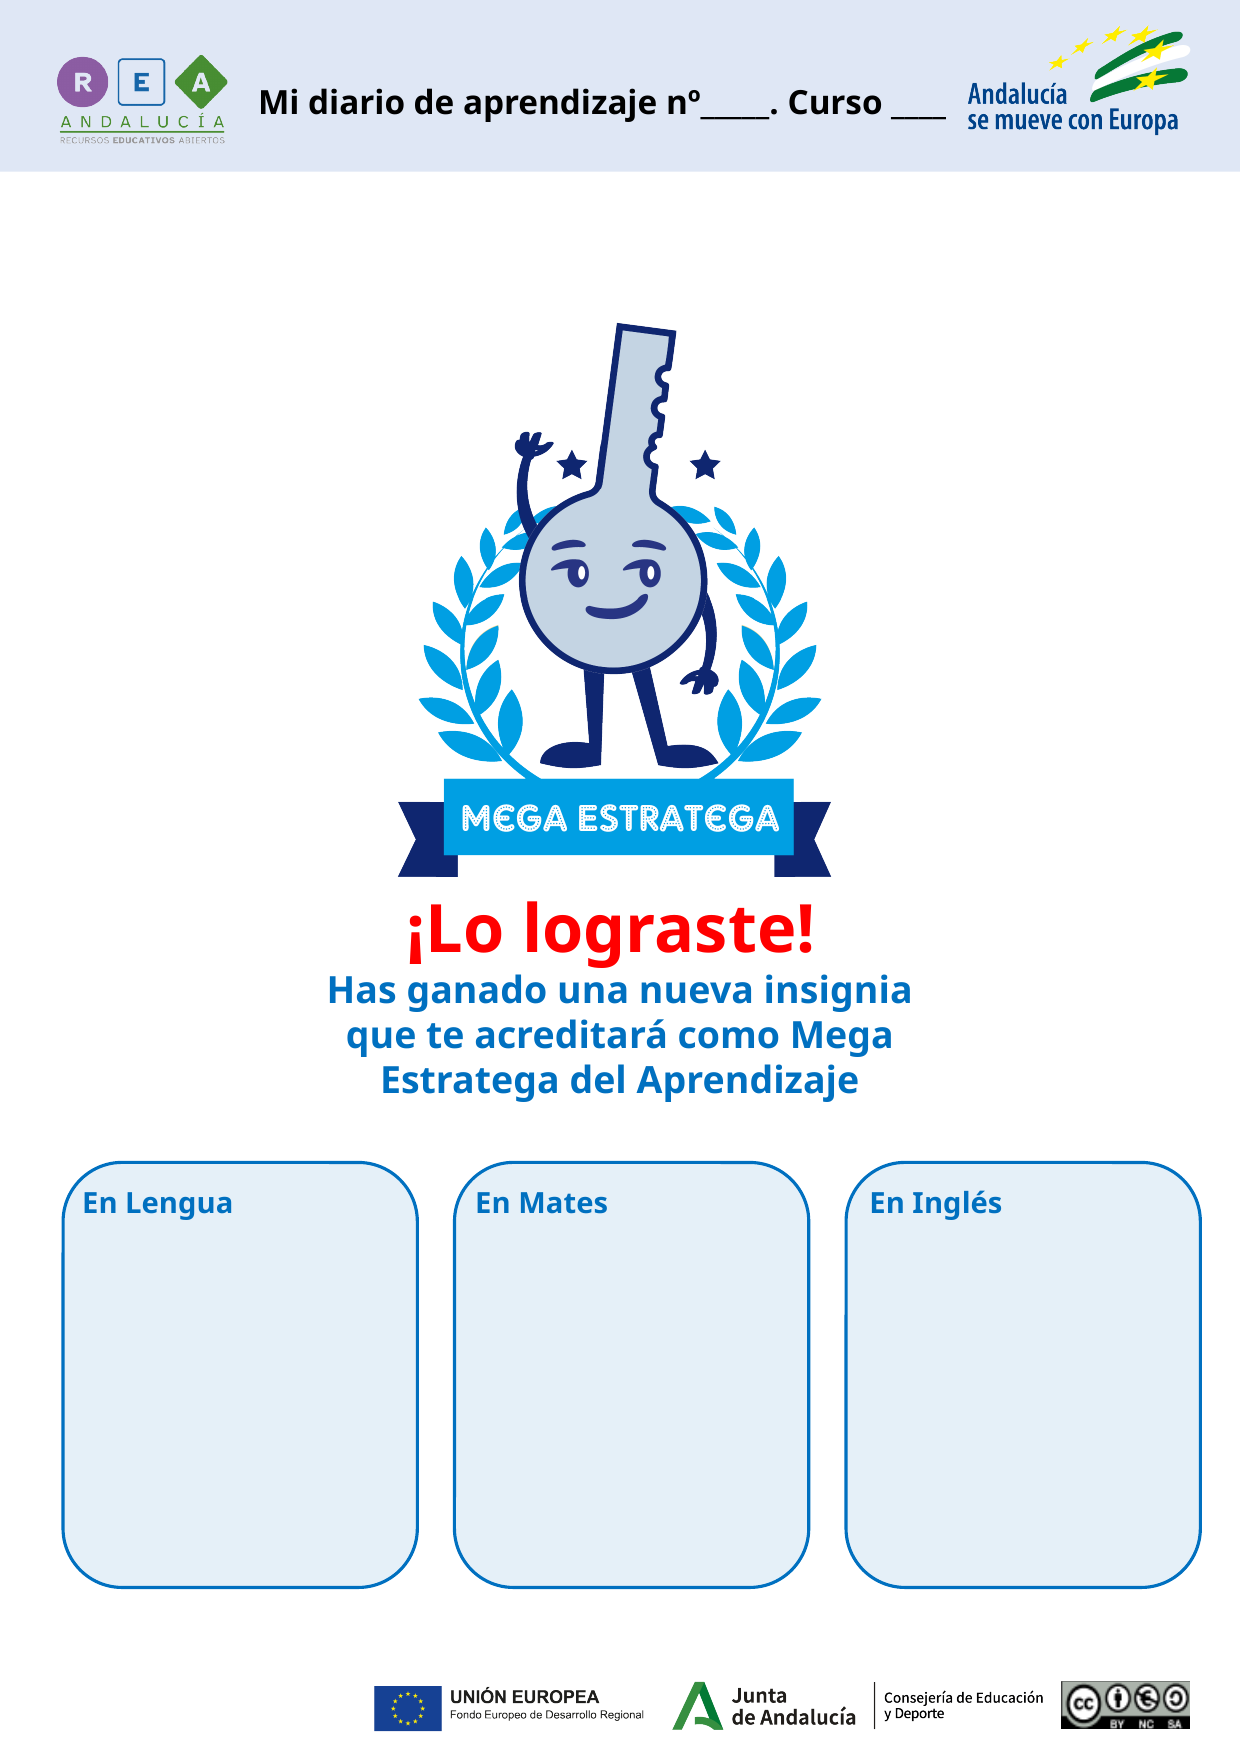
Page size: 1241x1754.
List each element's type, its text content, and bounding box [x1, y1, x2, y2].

text_box En Lengua [67, 1177, 249, 1227]
picture [353, 1656, 1190, 1745]
text_box [63, 1162, 418, 1588]
text_box Mi diario de aprendizaje nº_____. Curso ____ [243, 73, 961, 129]
text_box En Mates [460, 1177, 623, 1227]
text_box [454, 1162, 809, 1588]
text_box ¡Lo lograste! Has ganado una nueva insignia que te acreditará como Mega Estratega del Aprendizaje [285, 878, 955, 1073]
text_box [846, 1162, 1201, 1588]
picture [43, 50, 241, 148]
picture [961, 23, 1197, 141]
picture [157, 172, 1044, 1042]
text_box En Inglés [854, 1177, 1018, 1227]
text_box [0, 0, 1240, 172]
